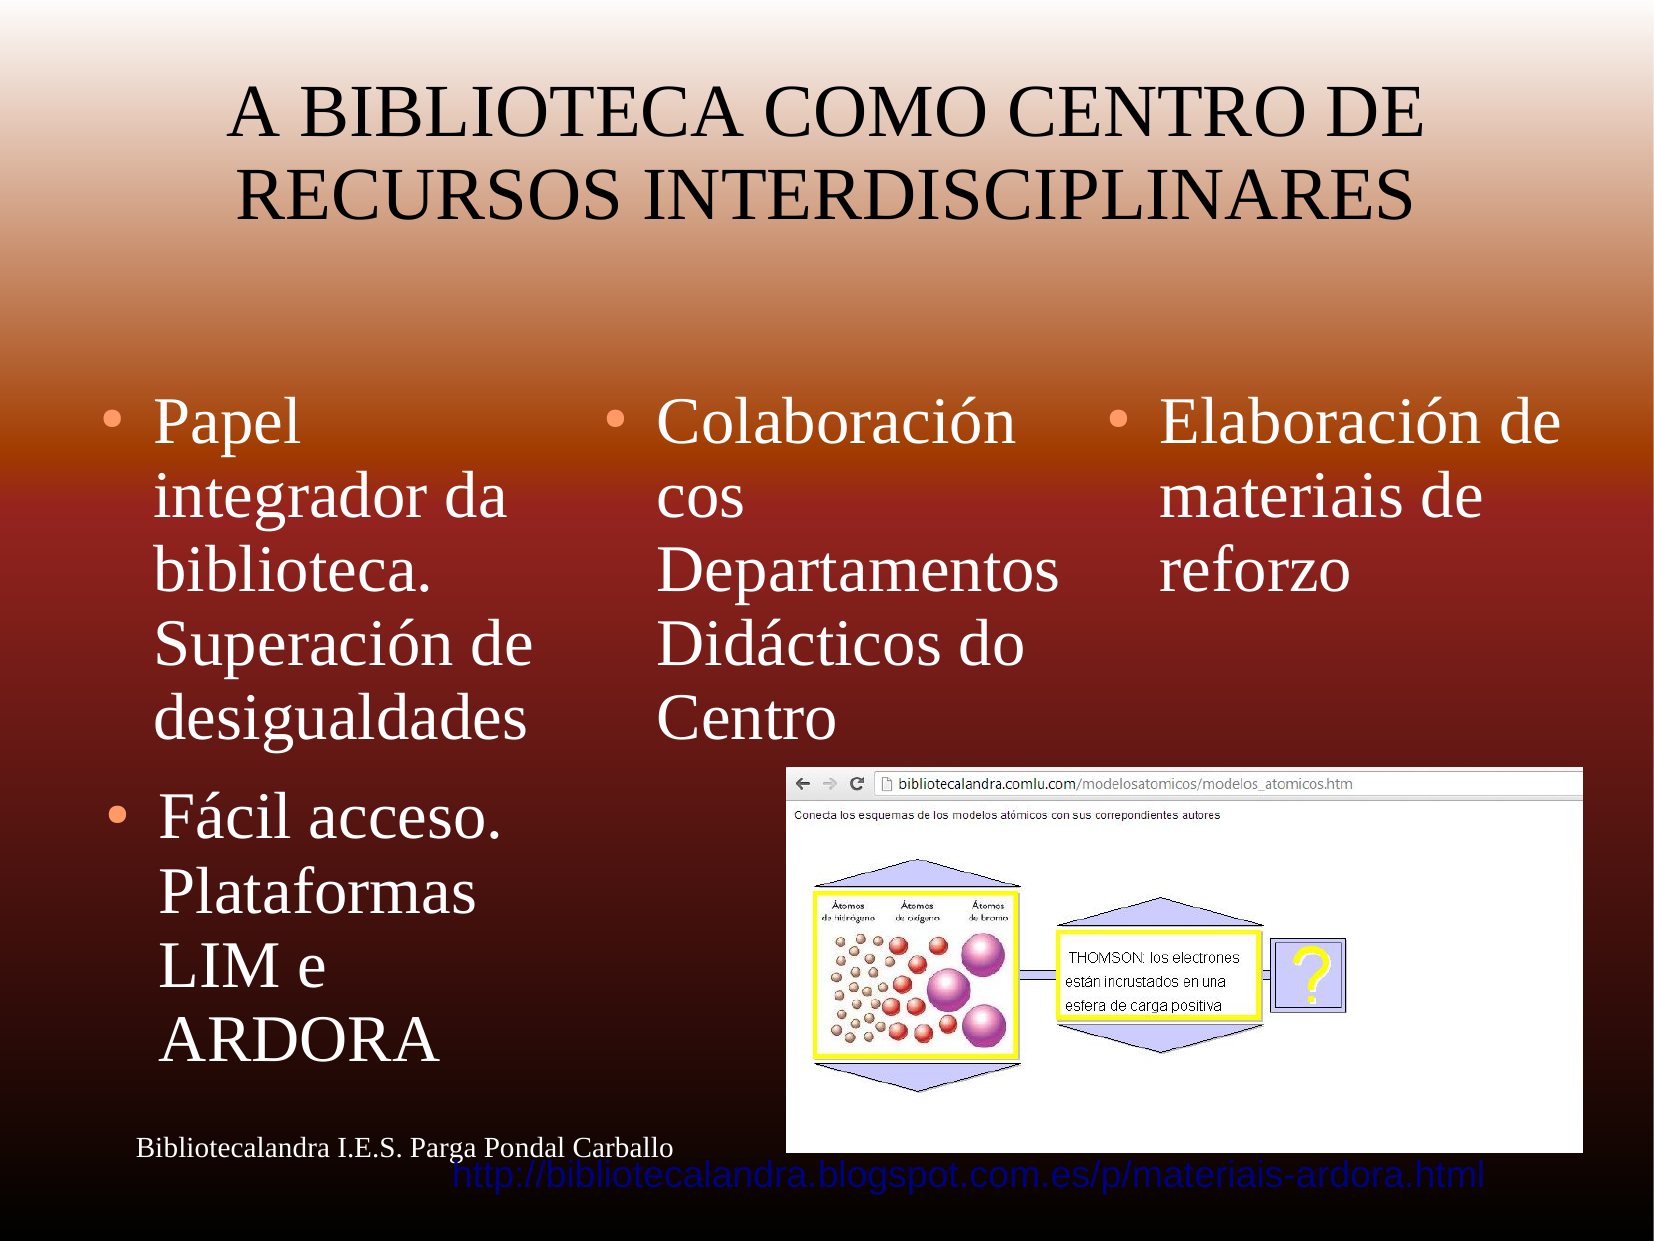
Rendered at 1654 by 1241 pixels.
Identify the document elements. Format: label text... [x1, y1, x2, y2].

title A BIBLIOTECA COMO CENTRO DE RECURSOS INTERDISCIPLINARES [82, 49, 1571, 257]
text_box http://bibliotecalandra.blogspot.com.es/p/materiais-ardora.html [437, 1145, 1654, 1216]
list Elaboración de materiais de reforzo [1088, 383, 1569, 727]
picture [0, 0, 1654, 1241]
list Papel integrador da biblioteca. Superación de desigualdades [82, 383, 562, 755]
list Colaboración cos Departamentos Didácticos do Centro [585, 383, 1065, 755]
list Fácil acceso. Plataformas LIM e ARDORA [87, 779, 567, 1123]
